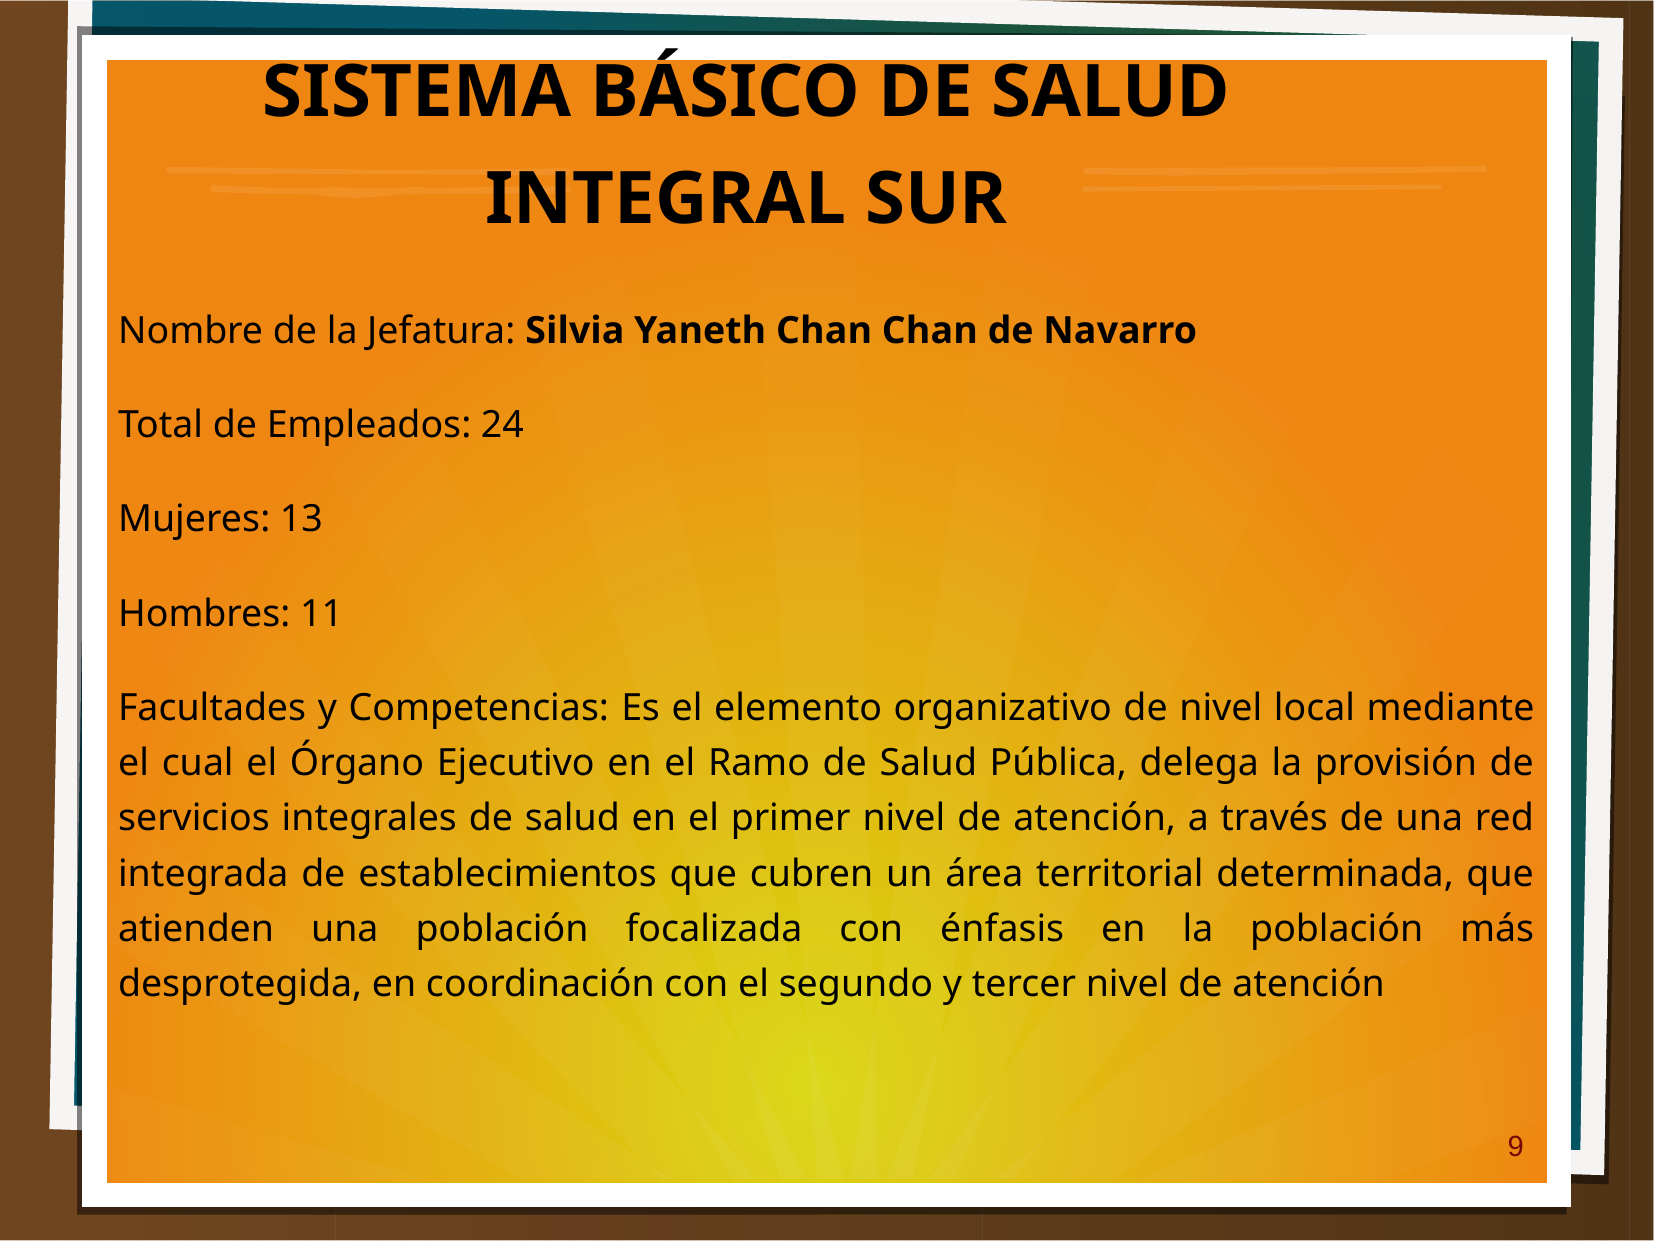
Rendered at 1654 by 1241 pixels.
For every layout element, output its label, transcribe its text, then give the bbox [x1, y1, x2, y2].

title SISTEMA BÁSICO DE SALUD INTEGRAL SUR [82, 30, 1412, 246]
text_box Nombre de la Jefatura: Silvia Yaneth Chan Chan de Navarro Total de Empleados: 24 Mujeres: 13 Hombres: 11 Facultades y Competencias: Es el elemento organizativo de nivel local mediante el cual el Órgano Ejecutivo en el Ramo de Salud Pública, delega la provisión de servicios integrales de salud en el primer nivel de atención, a través de una red integrada de establecimientos que cubren un área territorial determinada, que atienden una población focalizada con énfasis en la población más desprotegida, en coordinación con el segundo y tercer nivel de atención [118, 299, 1536, 1019]
